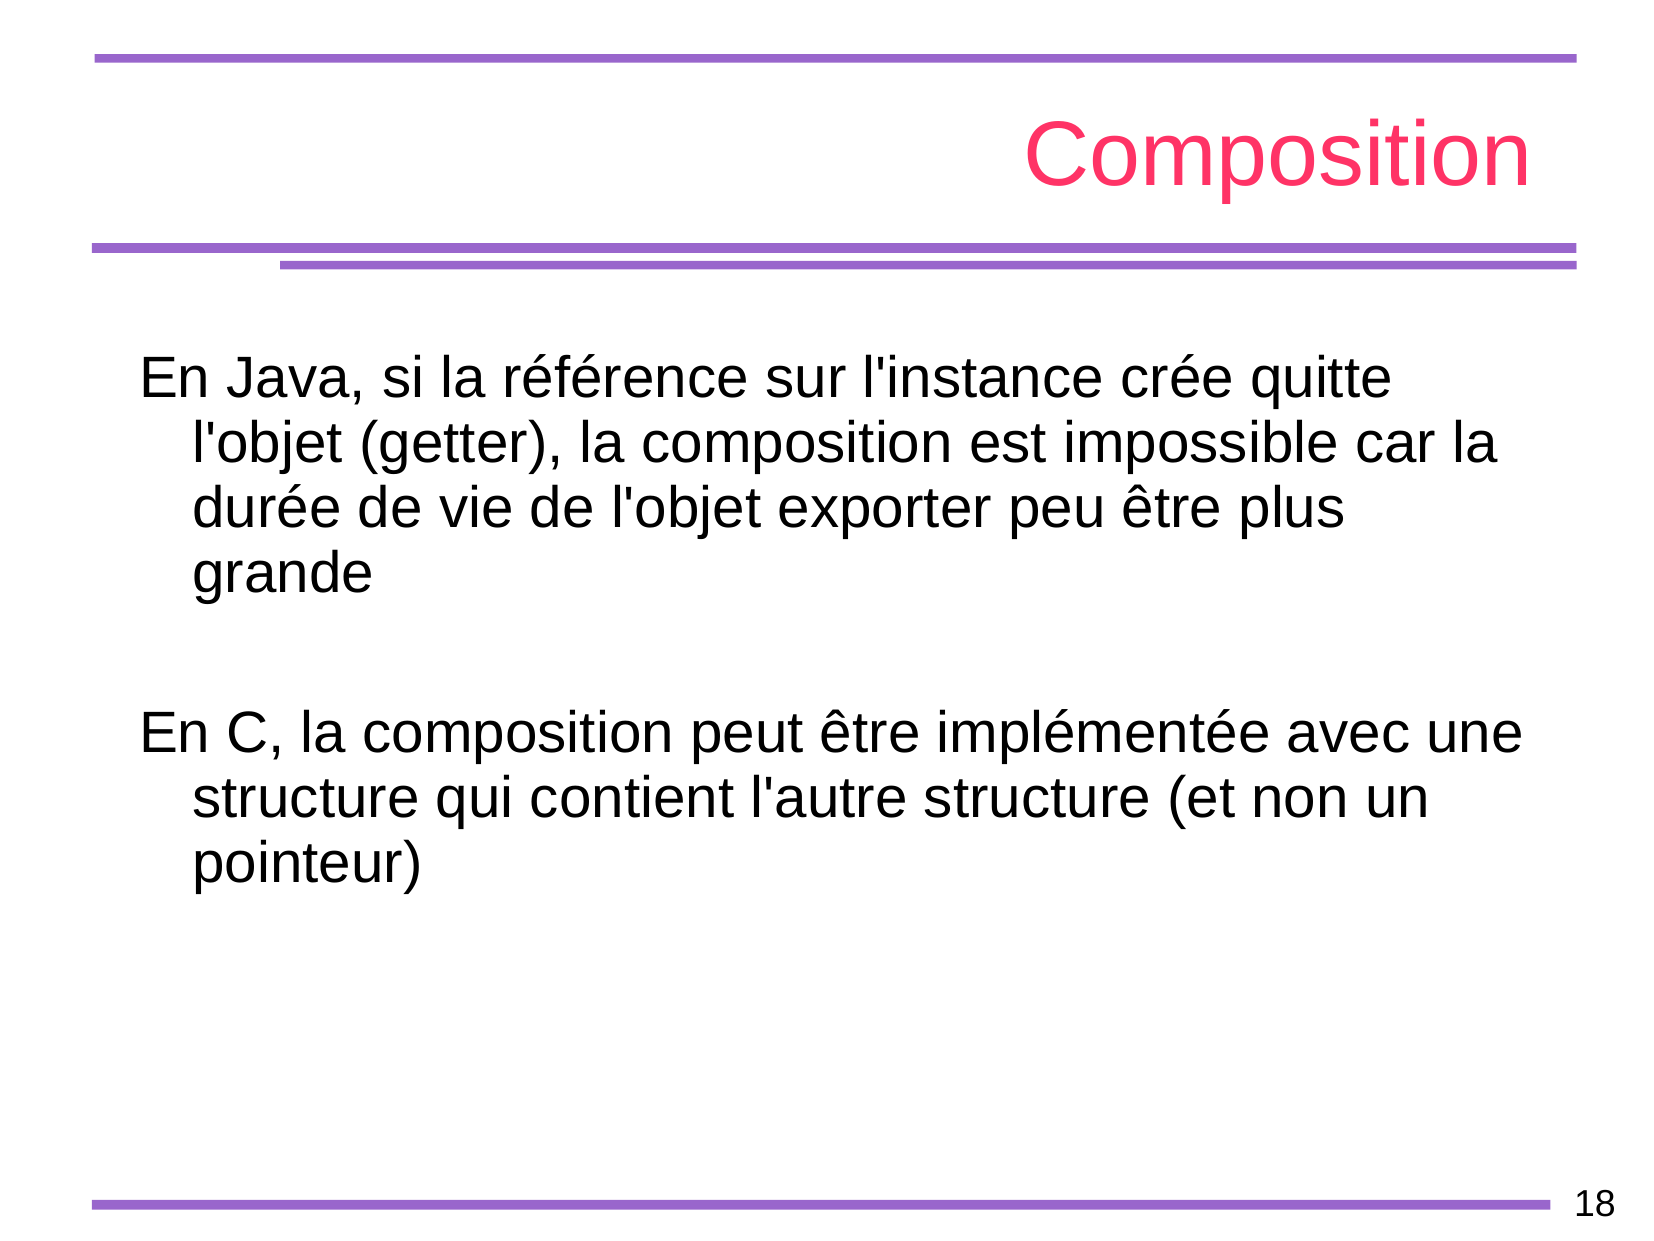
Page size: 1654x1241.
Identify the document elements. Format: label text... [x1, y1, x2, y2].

title Composition [121, 49, 1534, 257]
list En Java, si la référence sur l'instance crée quitte l'objet (getter), la composition est impossible car la durée de vie de l'objet exporter peu être plus grande En C, la composition peut être implémentée avec une structure qui contient l'autre structure (et non un pointeur) [121, 344, 1534, 1127]
